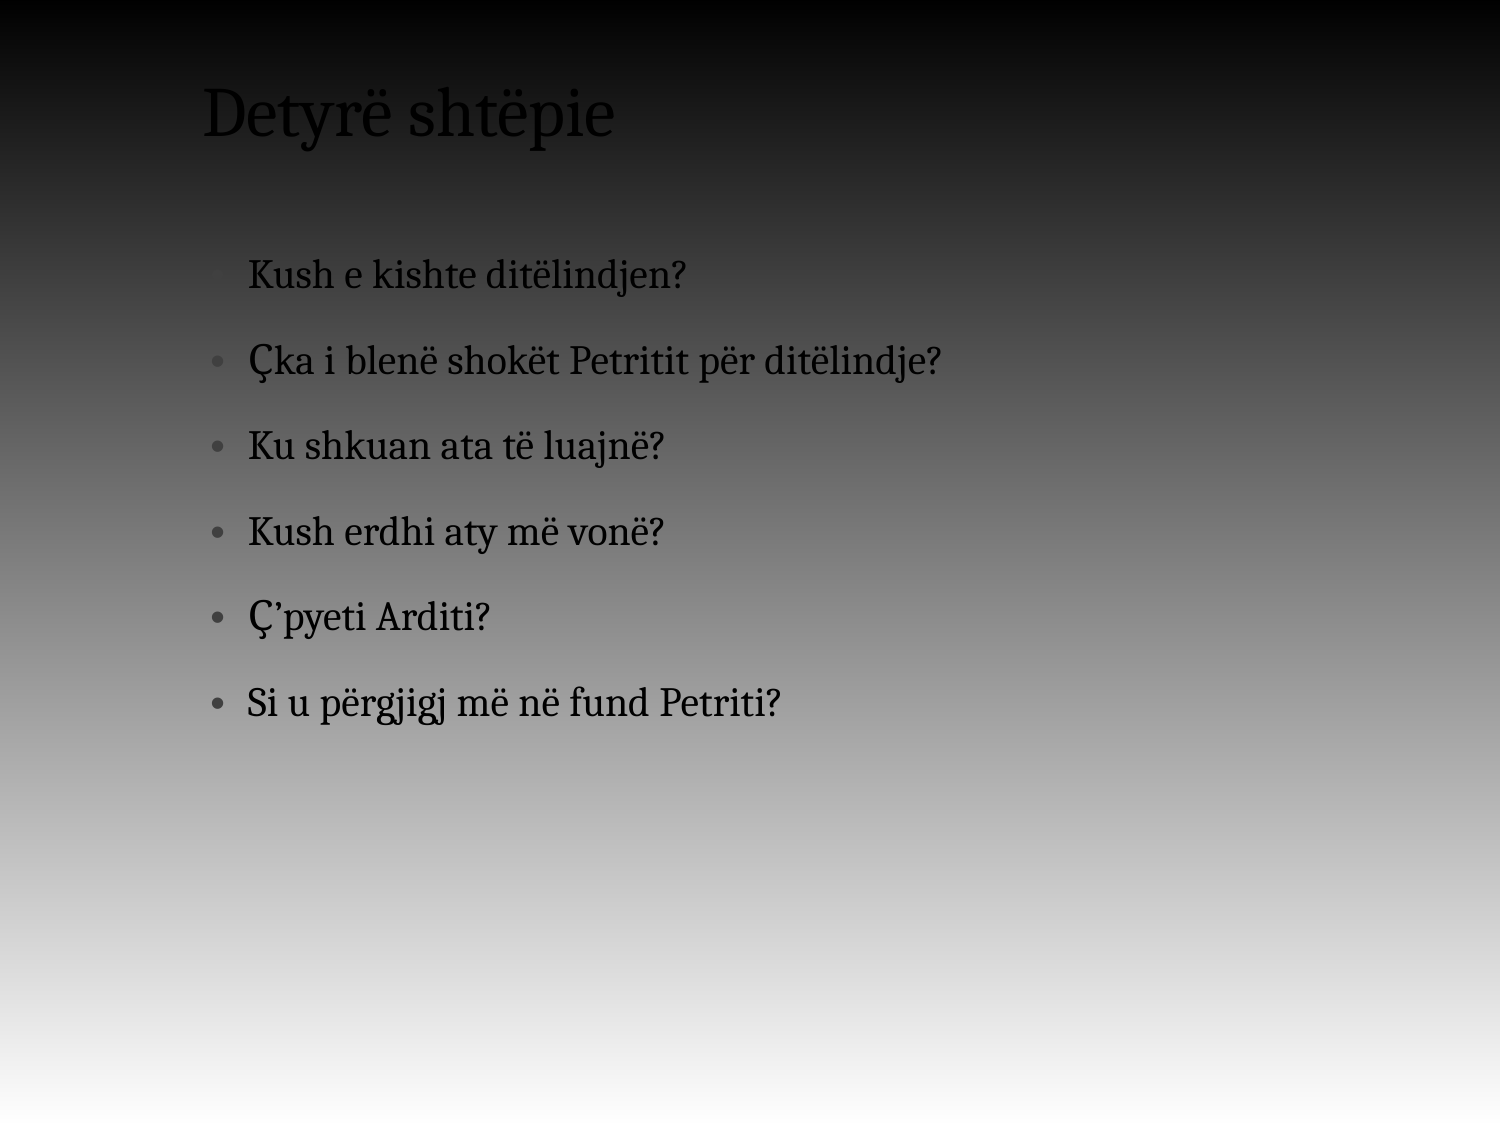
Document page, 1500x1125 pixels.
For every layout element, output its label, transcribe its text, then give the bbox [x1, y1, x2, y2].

title Detyrë shtëpie [187, 12, 1312, 216]
list Kush e kishte ditëlindjen? Ҫka i blenë shokët Petritit për ditëlindje? Ku shkuan ata të luajnë? Kush erdhi aty më vonë? Ҫ’pyeti Arditi? Si u përgjigj më në fund Petriti? [188, 243, 1312, 925]
